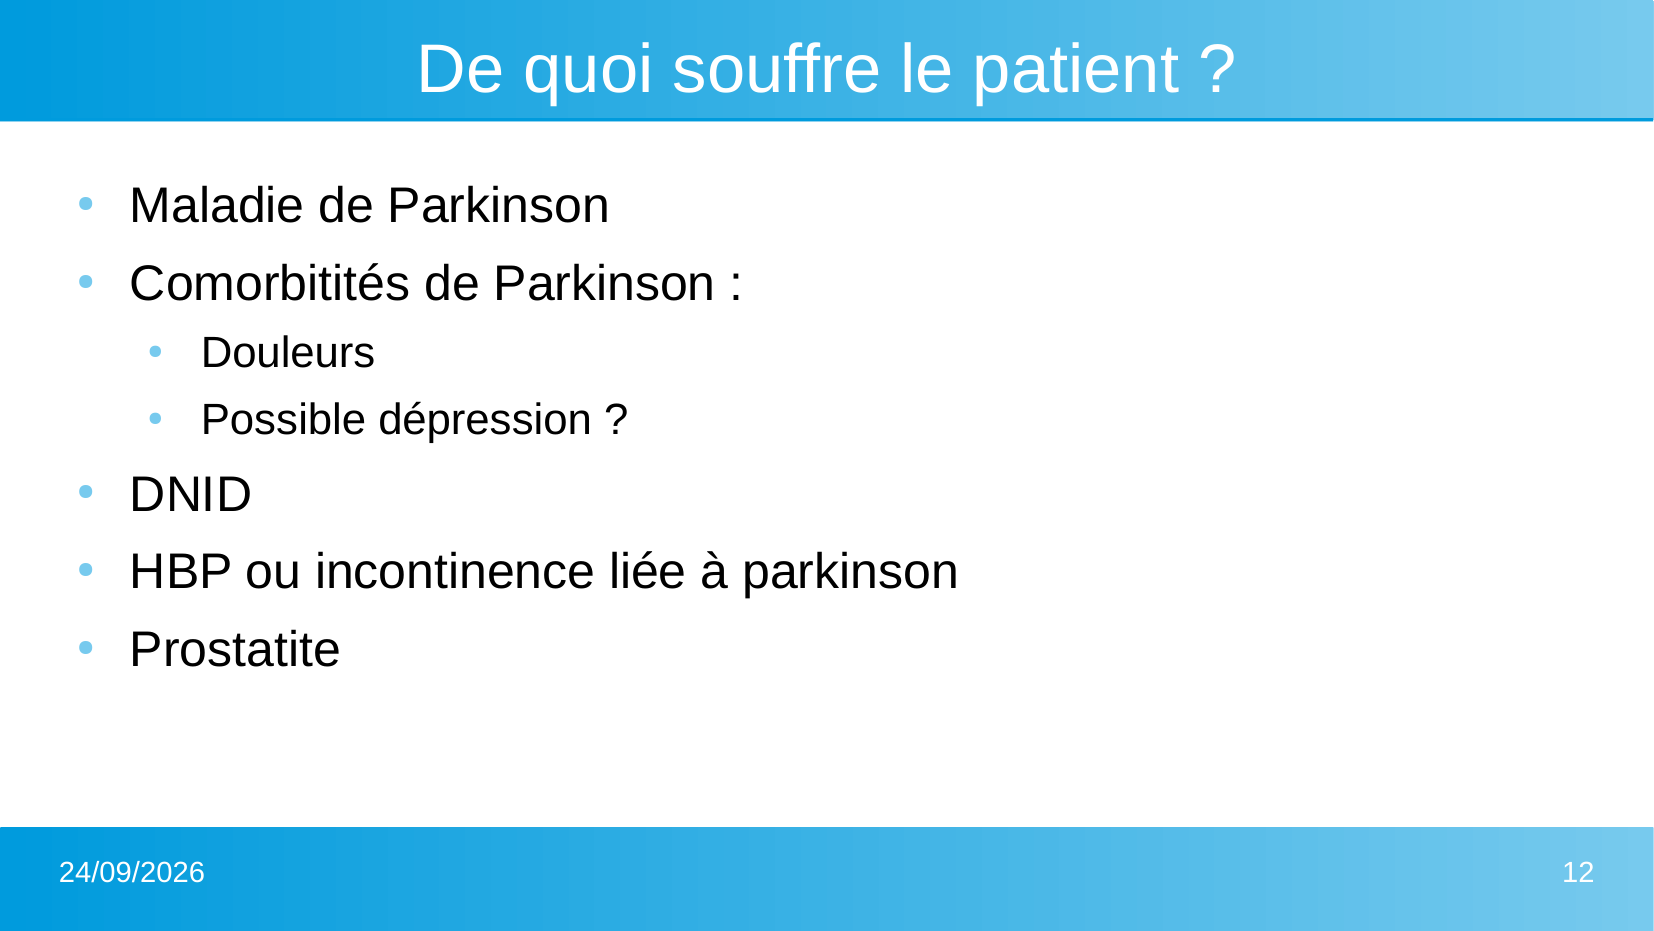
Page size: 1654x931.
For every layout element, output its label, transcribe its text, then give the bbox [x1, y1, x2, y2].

title De quoi souffre le patient ? [59, 29, 1595, 108]
list Maladie de Parkinson Comorbitités de Parkinson : Douleurs Possible dépression ? DNID HBP ou incontinence liée à parkinson Prostatite [59, 177, 1595, 768]
